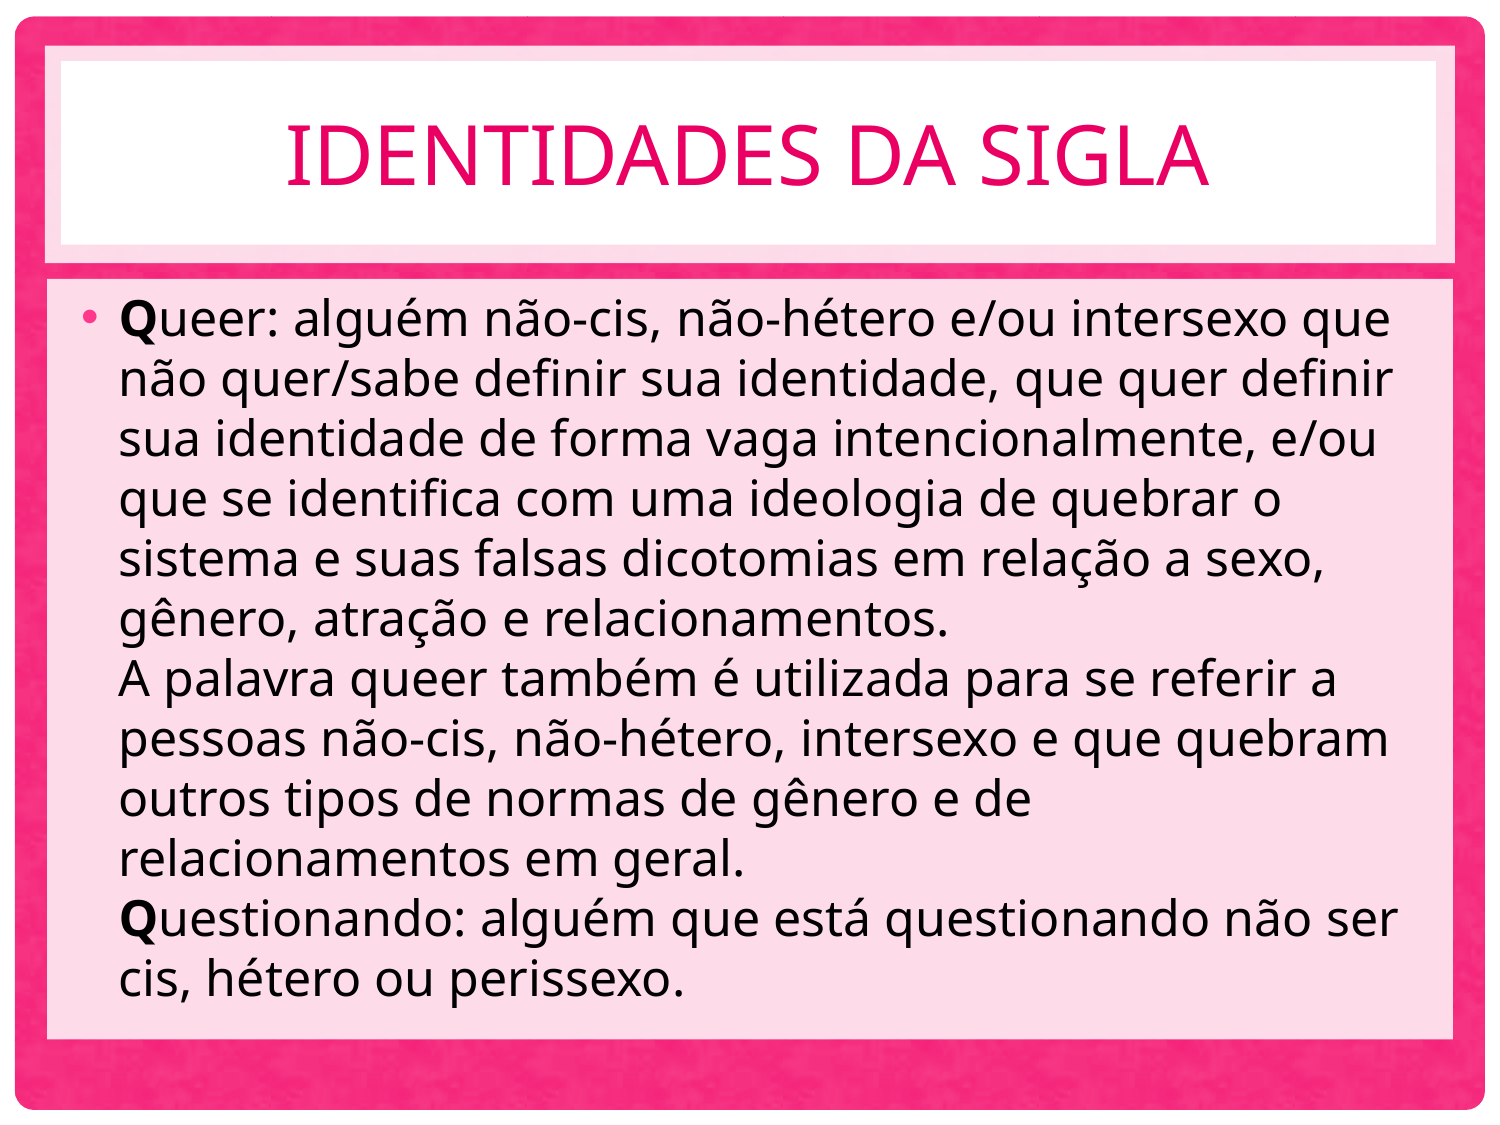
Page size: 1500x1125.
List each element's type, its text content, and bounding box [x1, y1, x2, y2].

list Queer: alguém não-cis, não-hétero e/ou intersexo que não quer/sabe definir sua identidade, que quer definir sua identidade de forma vaga intencionalmente, e/ou que se identifica com uma ideologia de quebrar o sistema e suas falsas dicotomias em relação a sexo, gênero, atração e relacionamentos. A palavra queer também é utilizada para se referir a pessoas não-cis, não-hétero, intersexo e que quebram outros tipos de normas de gênero e de relacionamentos em geral. Questionando: alguém que está questionando não ser cis, hétero ou perissexo. [47, 278, 1453, 1040]
picture [14, 16, 1485, 1110]
title Identidades da sigla [69, 66, 1425, 238]
